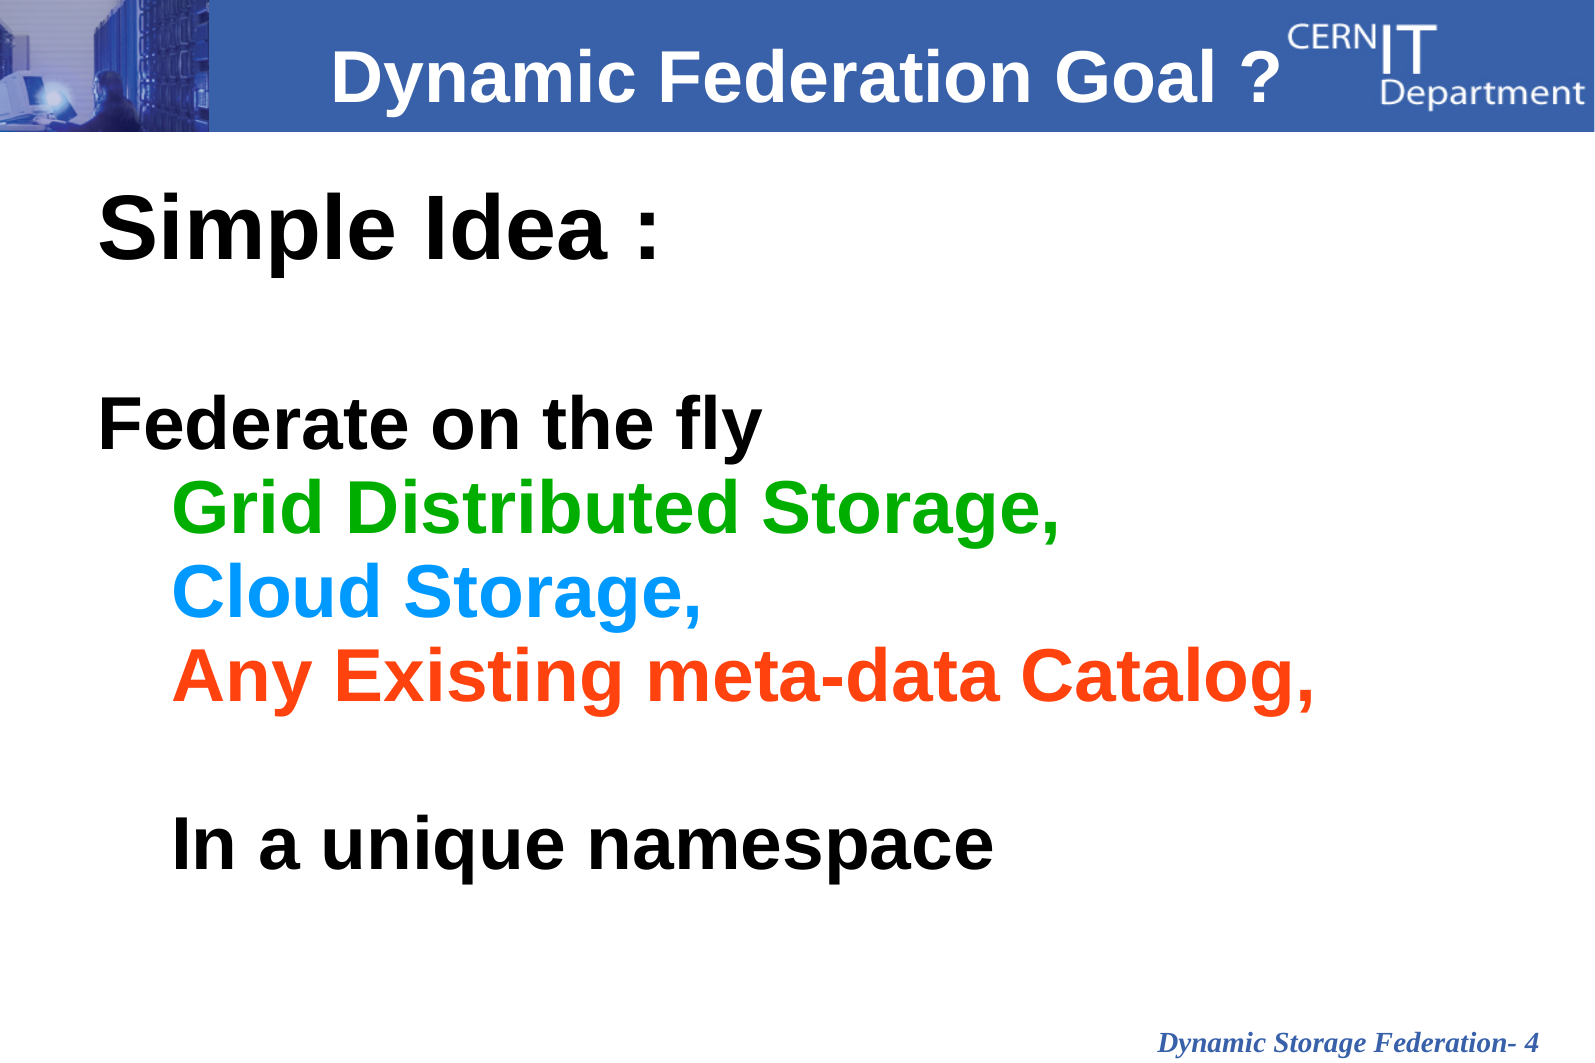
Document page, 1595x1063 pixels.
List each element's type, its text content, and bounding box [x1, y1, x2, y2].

text_box Simple Idea : Federate on the fly Grid Distributed Storage, Cloud Storage, Any Existing meta-data Catalog, In a unique namespace [82, 169, 1465, 1063]
title Dynamic Federation Goal ? [0, 0, 1595, 170]
